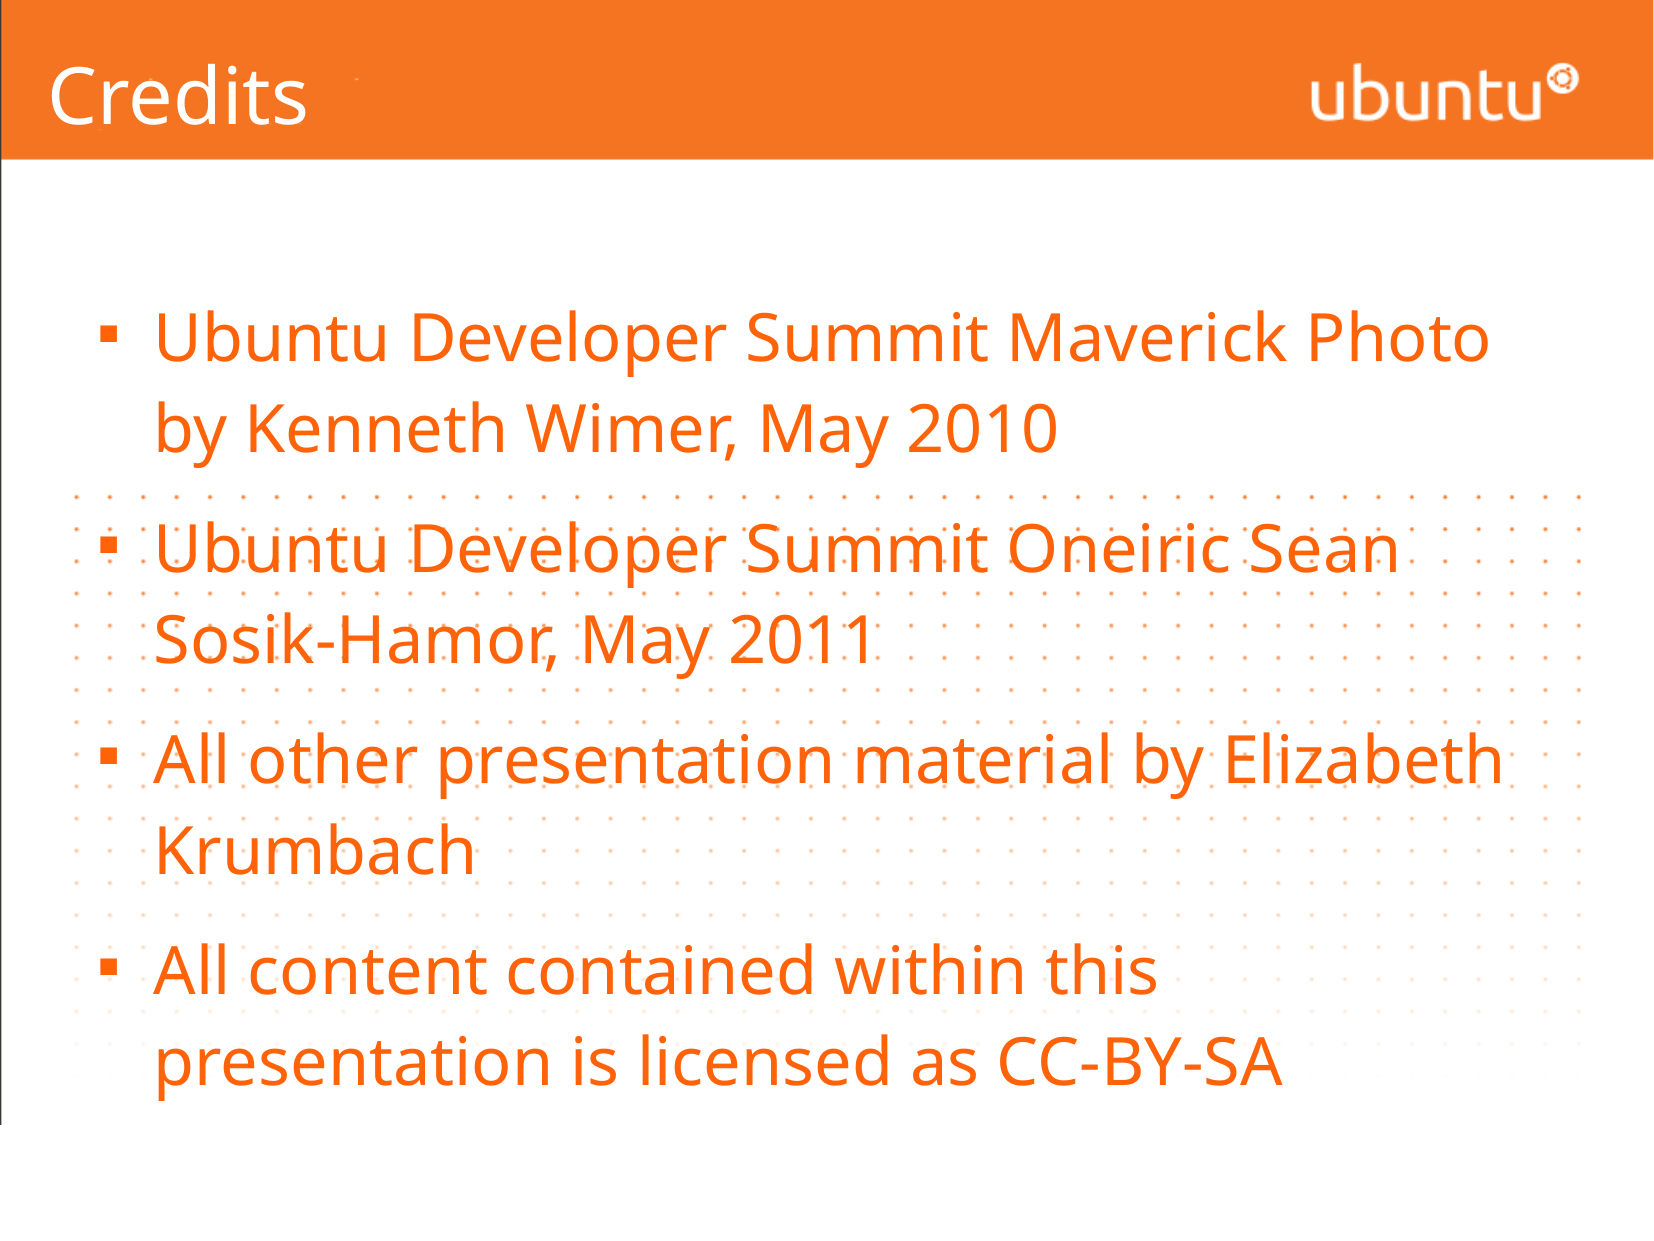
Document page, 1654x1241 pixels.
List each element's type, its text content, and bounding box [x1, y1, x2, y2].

list Ubuntu Developer Summit Maverick Photo by Kenneth Wimer, May 2010 Ubuntu Developer Summit Oneiric Sean Sosik-Hamor, May 2011 All other presentation material by Elizabeth Krumbach All content contained within this presentation is licensed as CC-BY-SA [82, 290, 1571, 1109]
picture [0, 0, 1654, 1125]
title Credits [47, 29, 1276, 158]
